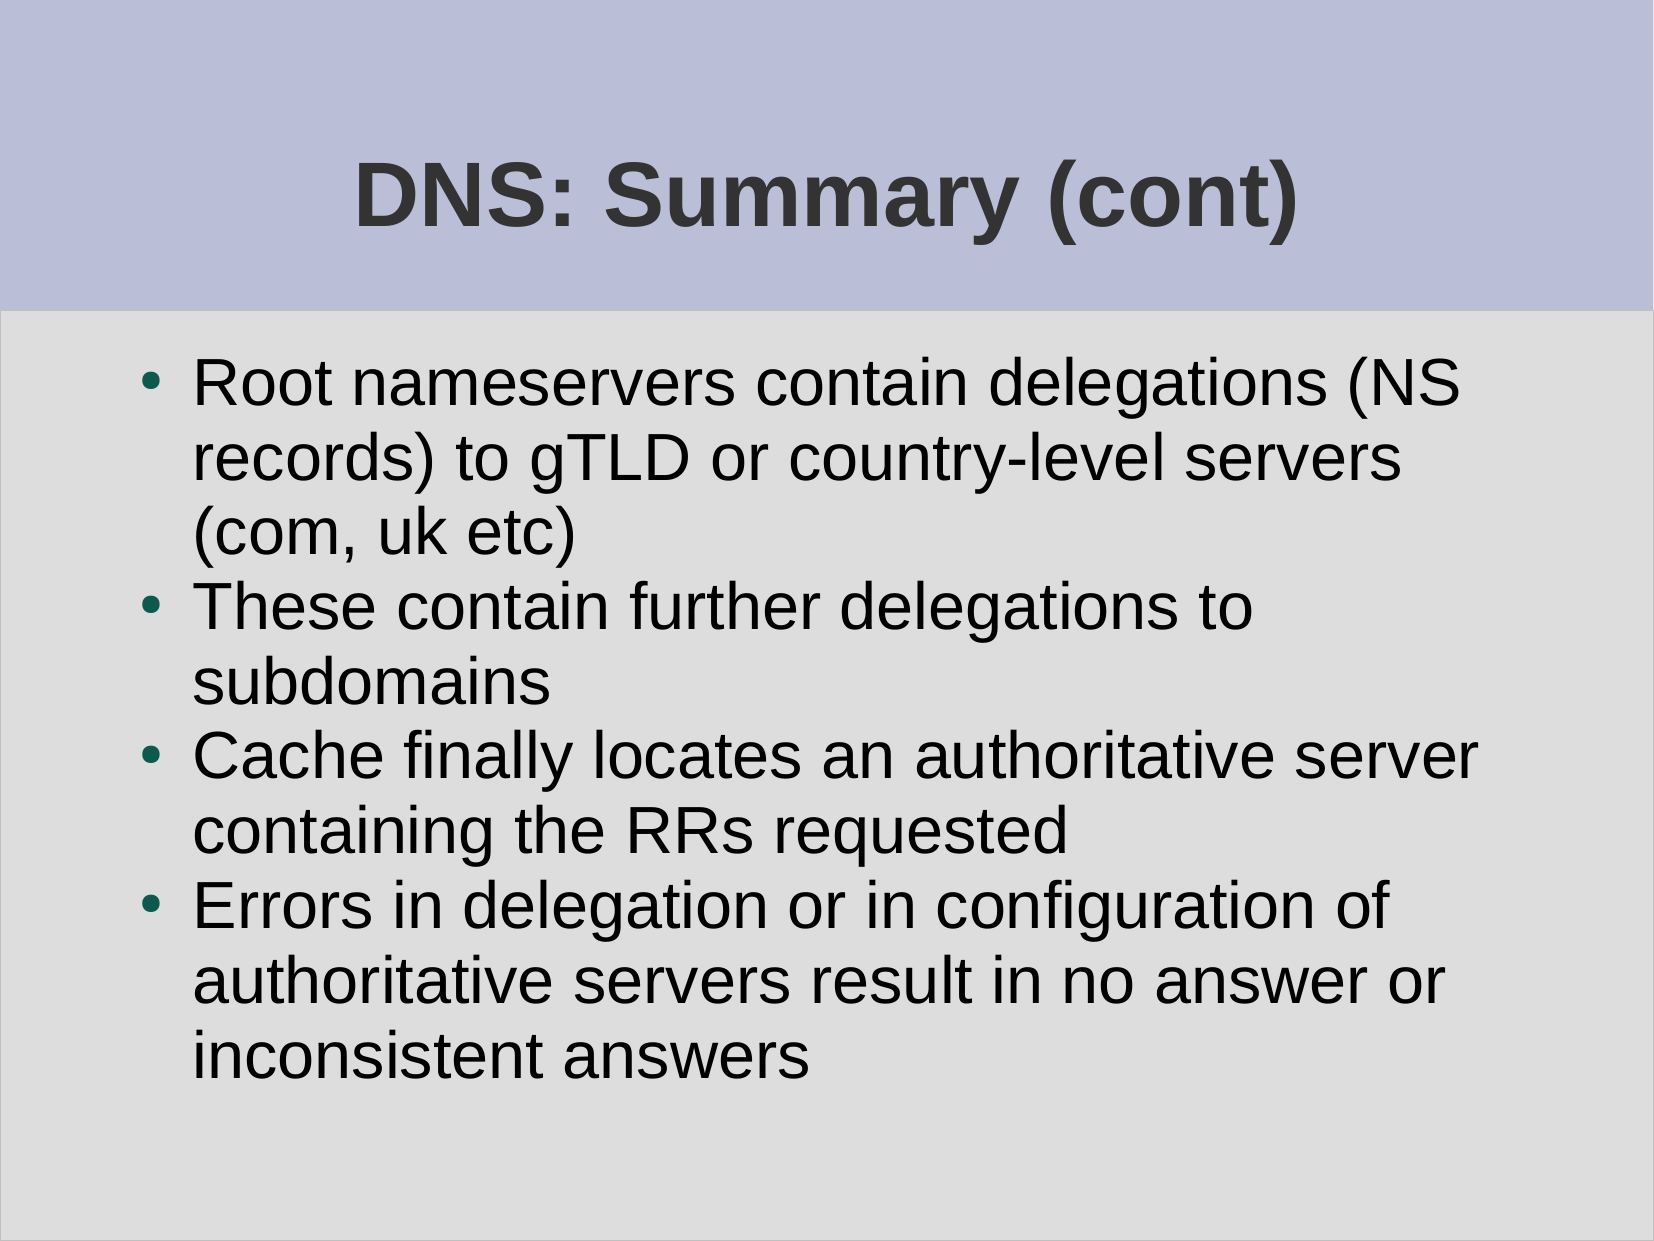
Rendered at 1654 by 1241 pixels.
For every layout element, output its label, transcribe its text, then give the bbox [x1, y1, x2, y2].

title DNS: Summary (cont) [121, 91, 1534, 299]
list Root nameservers contain delegations (NS records) to gTLD or country-level servers (com, uk etc) These contain further delegations to subdomains Cache finally locates an authoritative server containing the RRs requested Errors in delegation or in configuration of authoritative servers result in no answer or inconsistent answers [121, 344, 1534, 1127]
